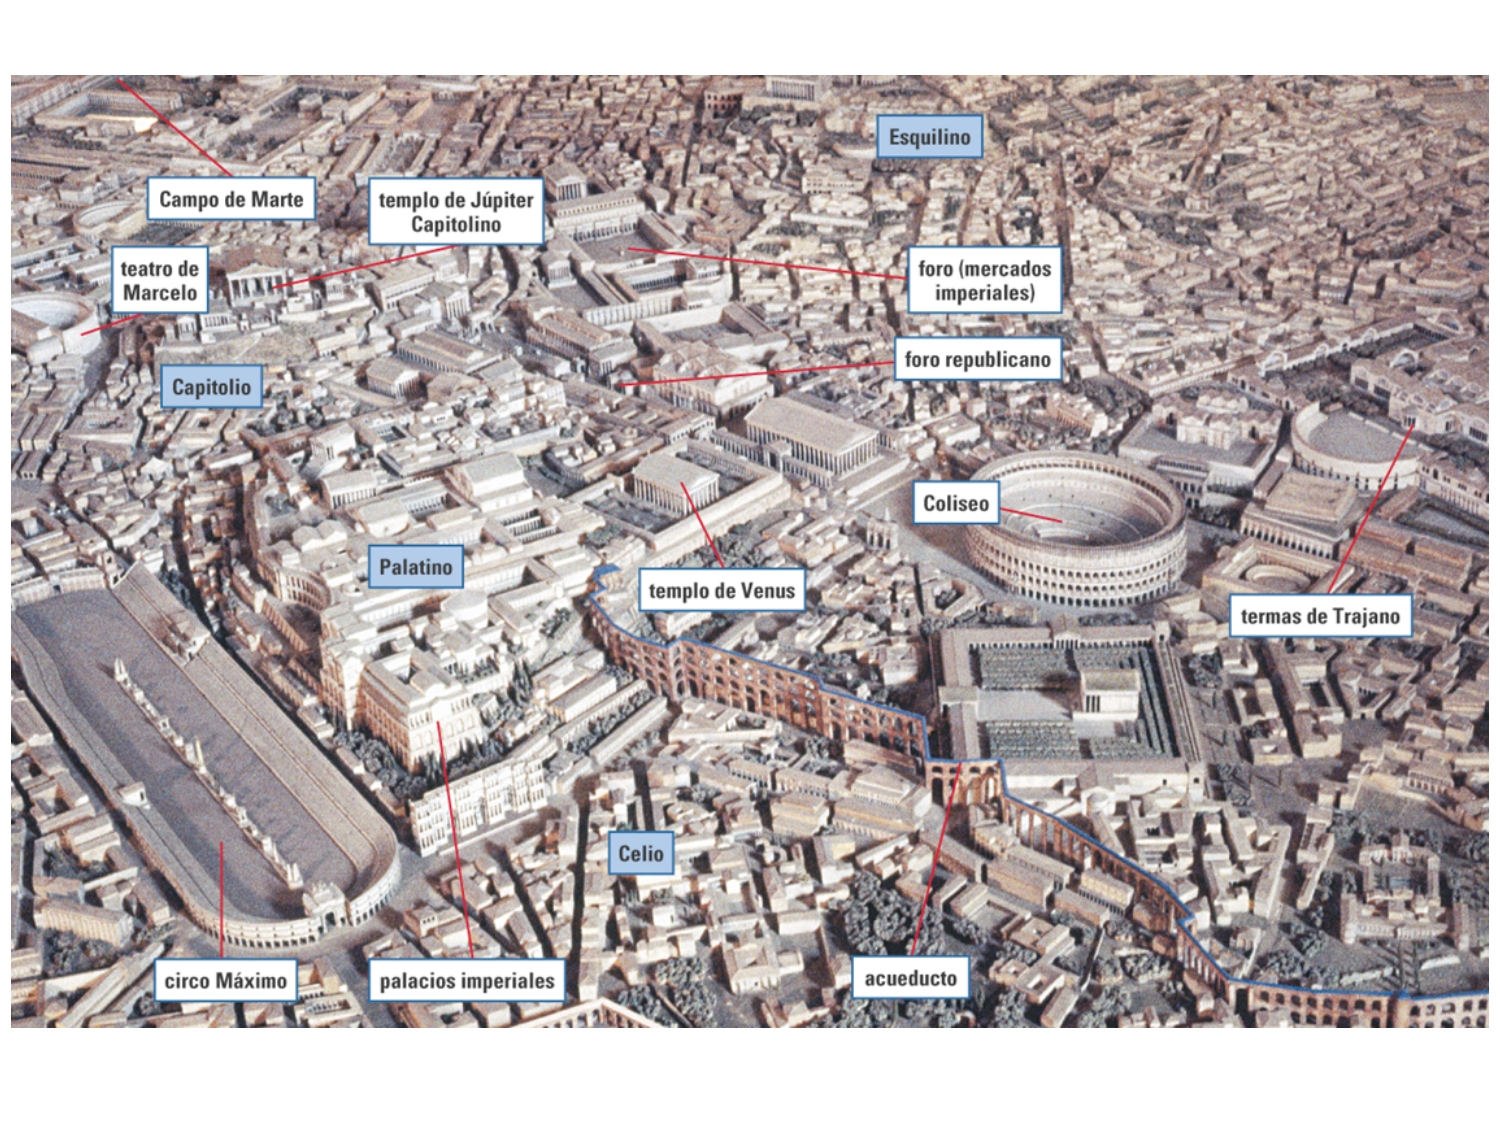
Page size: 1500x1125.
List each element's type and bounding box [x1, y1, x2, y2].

picture [11, 75, 1489, 1028]
